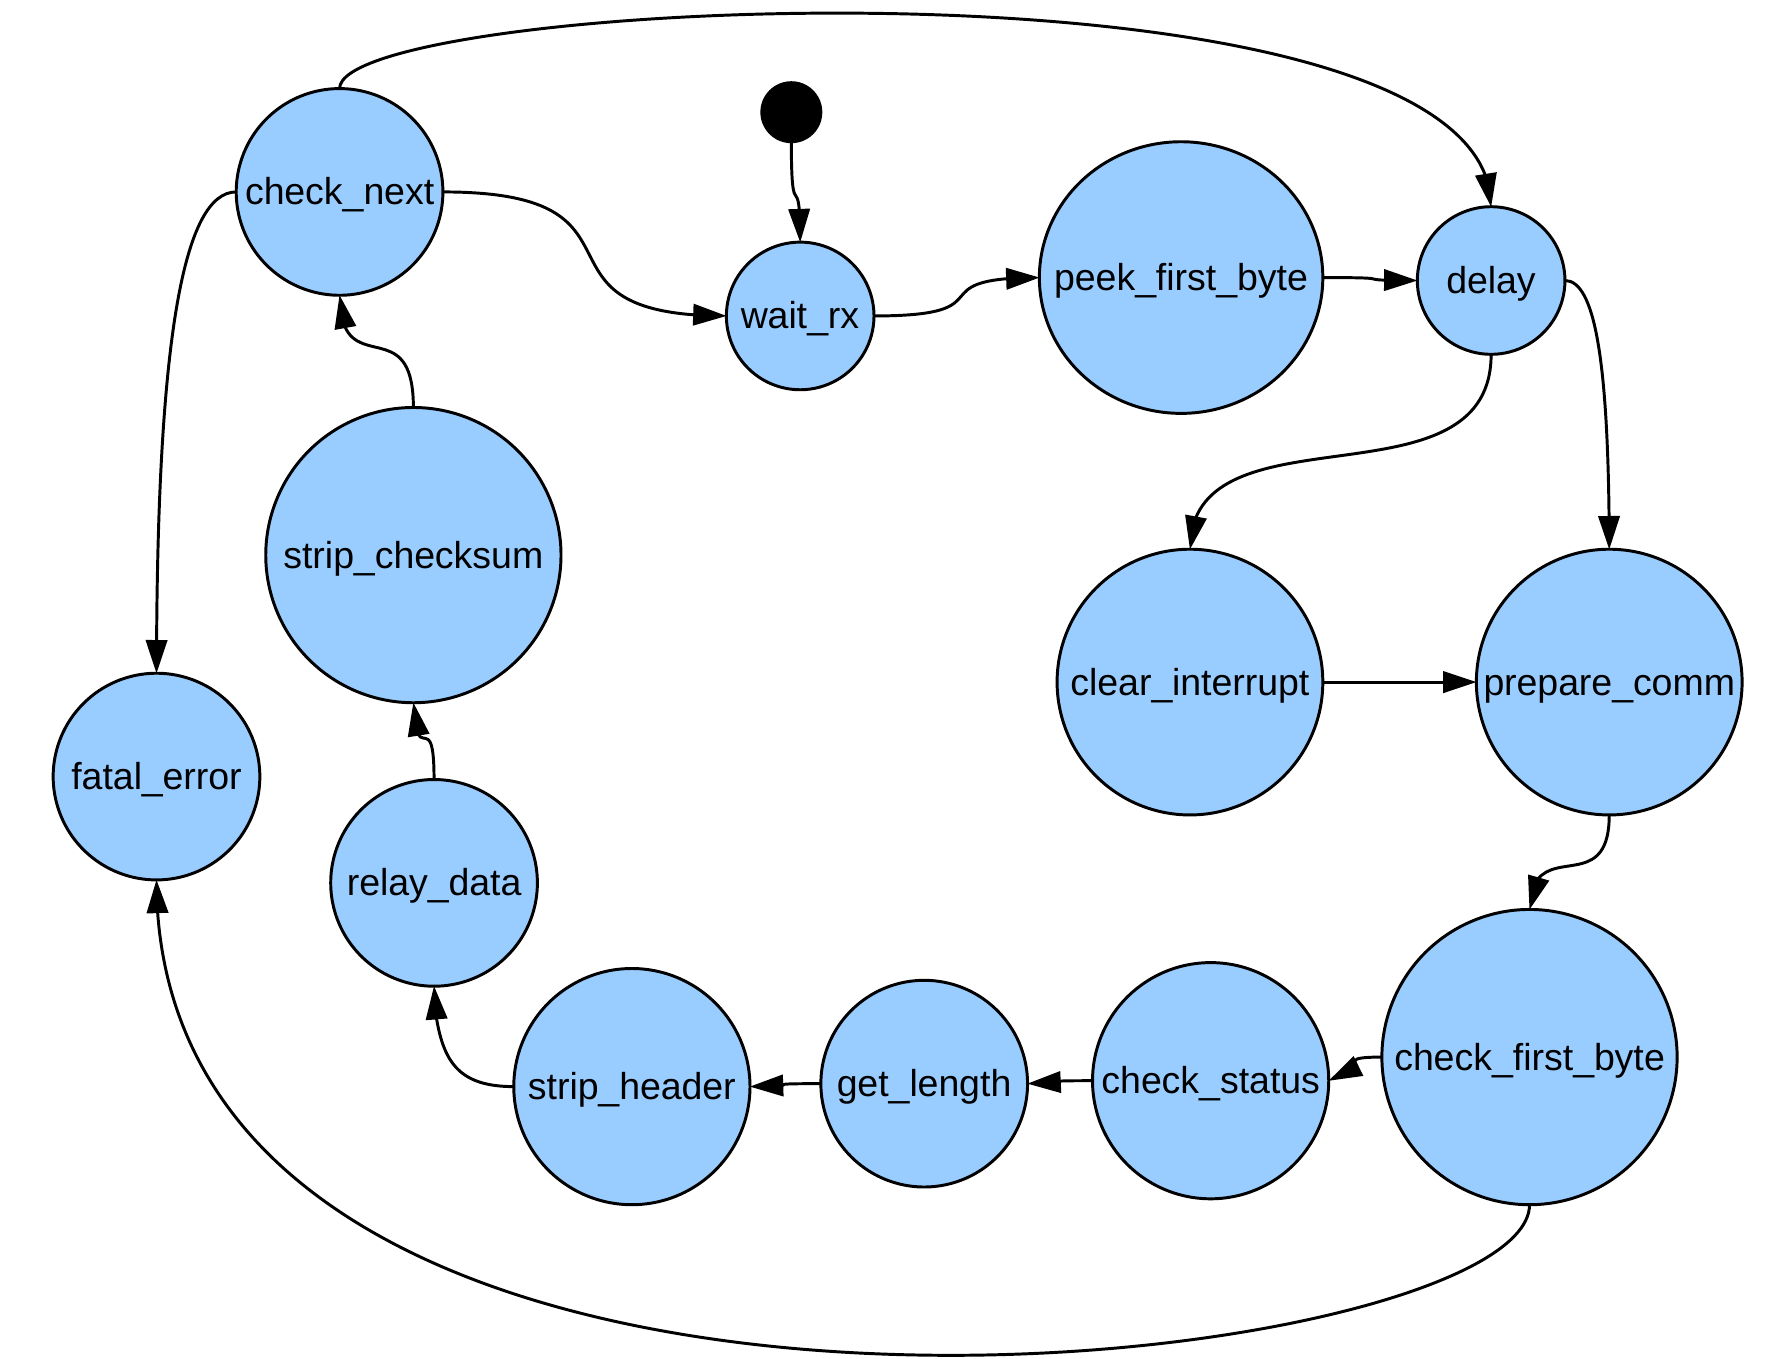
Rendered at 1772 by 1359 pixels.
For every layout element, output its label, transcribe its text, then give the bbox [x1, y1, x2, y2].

text_box fatal_error [53, 673, 260, 880]
text_box check_first_byte [1381, 909, 1678, 1205]
text_box relay_data [330, 779, 538, 987]
text_box strip_checksum [265, 407, 562, 703]
text_box strip_header [513, 968, 750, 1205]
text_box clear_interrupt [1057, 549, 1323, 815]
text_box check_status [1092, 962, 1329, 1199]
text_box check_next [236, 88, 443, 296]
text_box wait_rx [726, 242, 874, 390]
text_box prepare_comm [1476, 549, 1743, 815]
text_box [761, 82, 821, 142]
text_box delay [1417, 206, 1565, 355]
text_box get_length [820, 980, 1028, 1188]
text_box peek_first_byte [1039, 141, 1323, 414]
